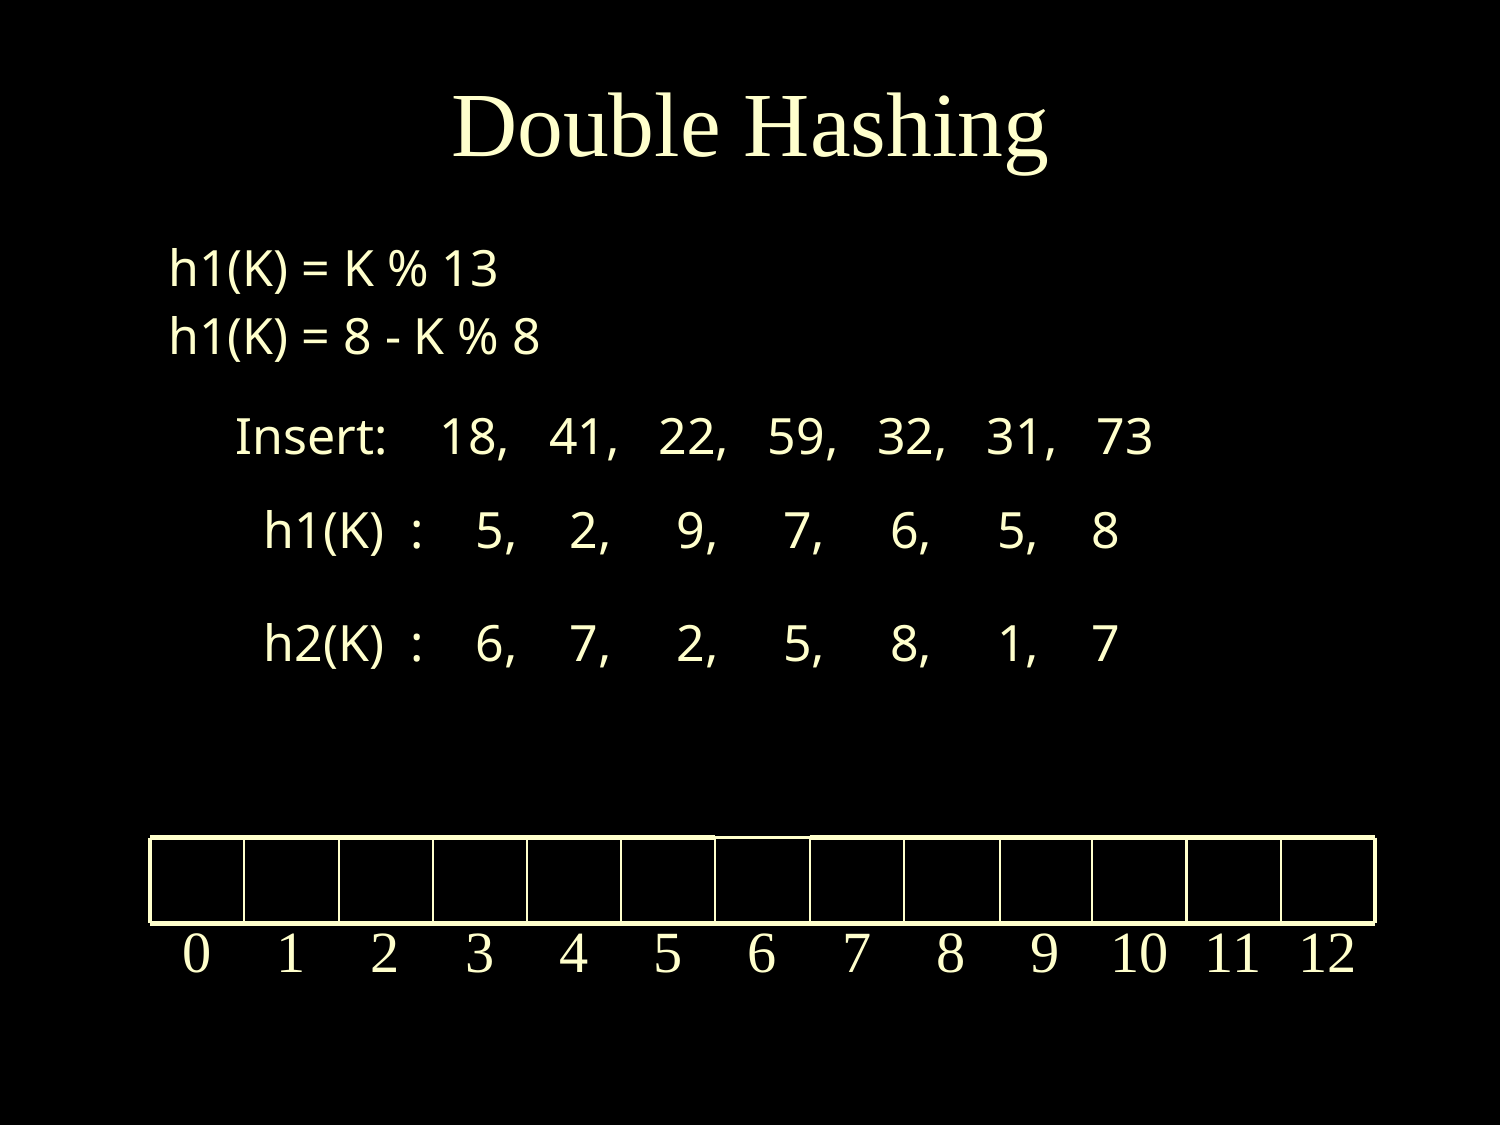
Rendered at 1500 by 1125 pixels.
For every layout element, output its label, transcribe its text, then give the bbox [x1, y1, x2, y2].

text_box 5 [622, 912, 716, 998]
text_box 0 [150, 912, 245, 998]
text_box h2(K) : 6, 7, 2, 5, 8, 1, 7 [249, 599, 1136, 684]
title Double Hashing [22, 62, 1480, 188]
text_box h1(K) = K % 13 h1(K) = 8 - K % 8 [153, 224, 557, 377]
text_box 1 [245, 912, 339, 998]
text_box 2 [339, 912, 433, 998]
text_box h1(K) : 5, 2, 9, 7, 6, 5, 8 [249, 487, 1136, 572]
text_box 6 [716, 912, 810, 998]
text_box 10 [1093, 912, 1187, 998]
text_box 12 [1281, 912, 1375, 998]
text_box 4 [527, 912, 622, 998]
text_box 7 [810, 912, 904, 998]
text_box 3 [433, 912, 527, 998]
text_box Insert: 18, 41, 22, 59, 32, 31, 73 [220, 392, 1169, 477]
text_box 9 [998, 912, 1093, 998]
text_box 8 [904, 912, 998, 998]
text_box 11 [1187, 912, 1281, 998]
